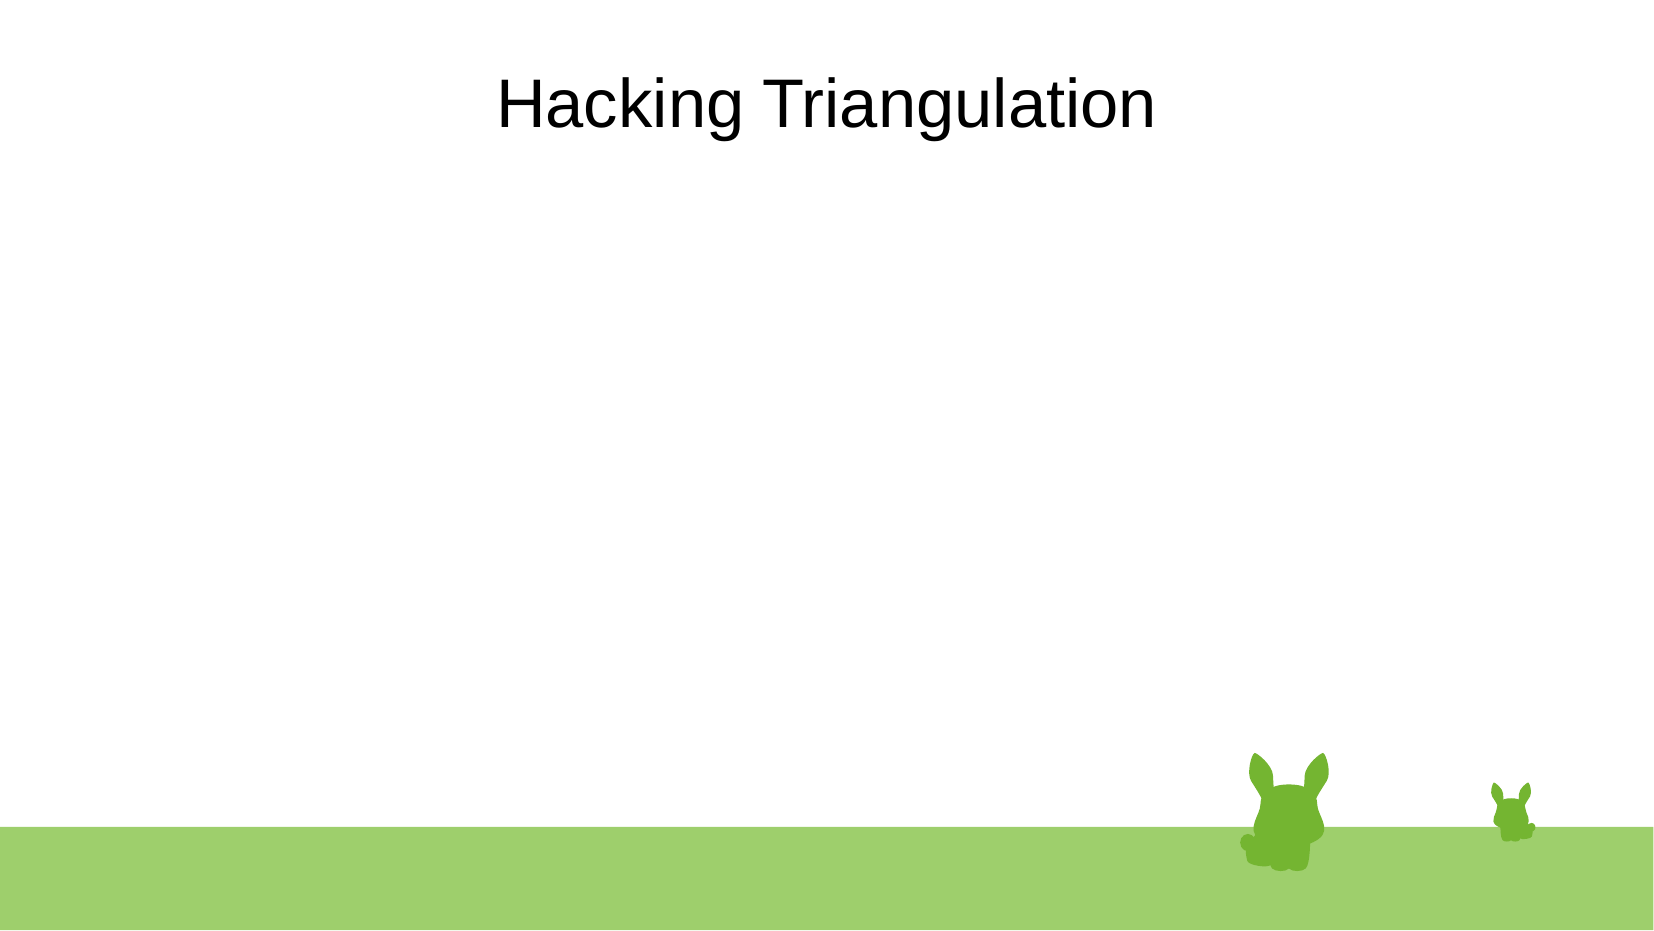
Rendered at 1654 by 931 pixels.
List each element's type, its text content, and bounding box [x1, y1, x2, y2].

title Hacking Triangulation [88, 29, 1565, 178]
